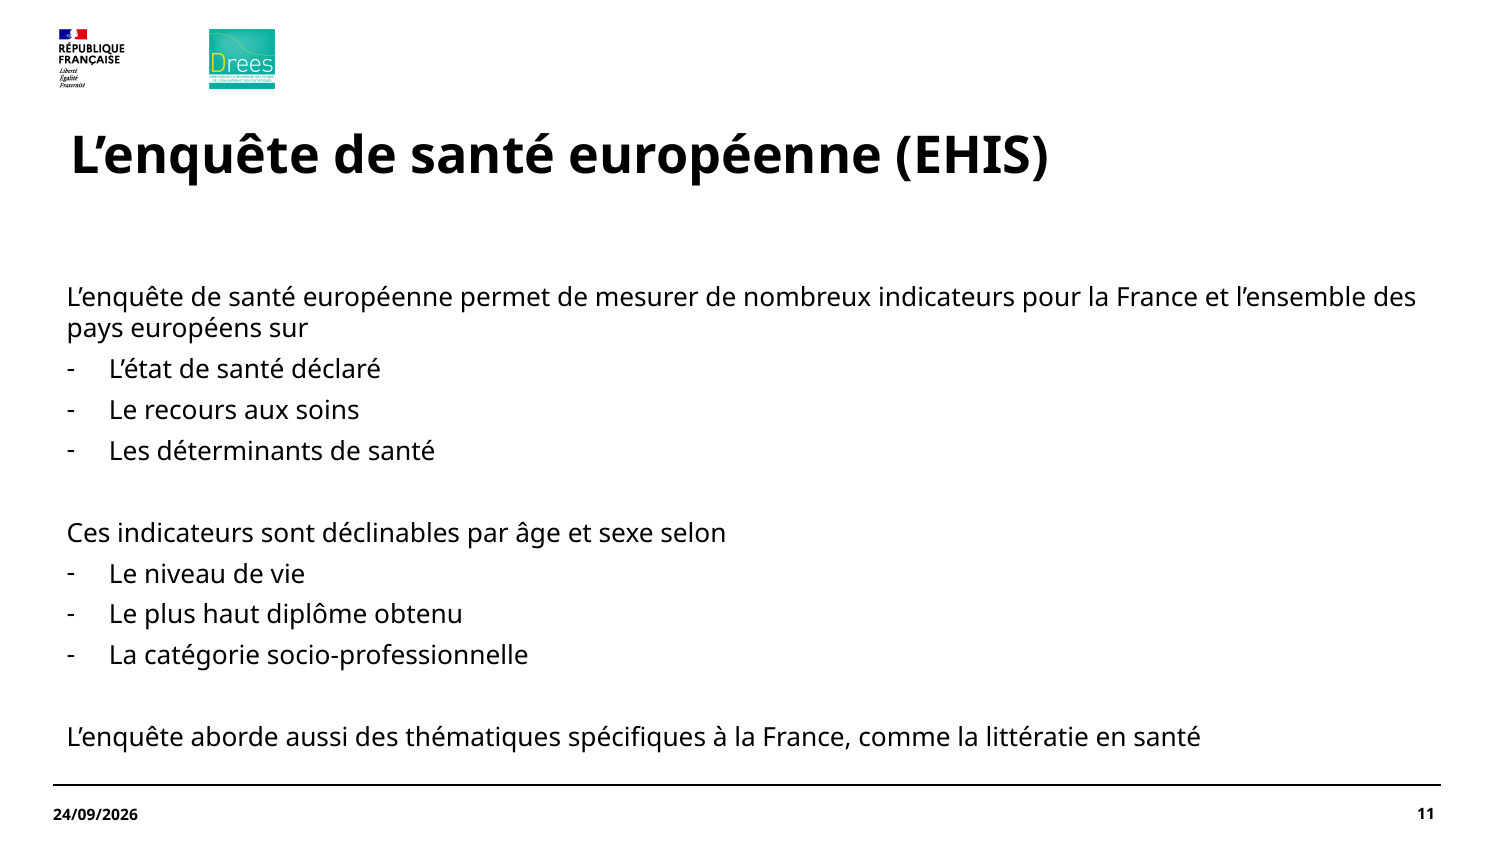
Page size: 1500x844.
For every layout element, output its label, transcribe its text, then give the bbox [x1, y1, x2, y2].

list L’enquête de santé européenne permet de mesurer de nombreux indicateurs pour la France et l’ensemble des pays européens sur L’état de santé déclaré Le recours aux soins Les déterminants de santé Ces indicateurs sont déclinables par âge et sexe selon Le niveau de vie Le plus haut diplôme obtenu La catégorie socio-professionnelle L’enquête aborde aussi des thématiques spécifiques à la France, comme la littératie en santé [53, 280, 1436, 753]
picture [47, 17, 136, 107]
picture [209, 29, 275, 89]
slide_number 25/11/2024 [53, 787, 246, 844]
title L’enquête de santé européenne (EHIS) [53, 112, 1436, 201]
